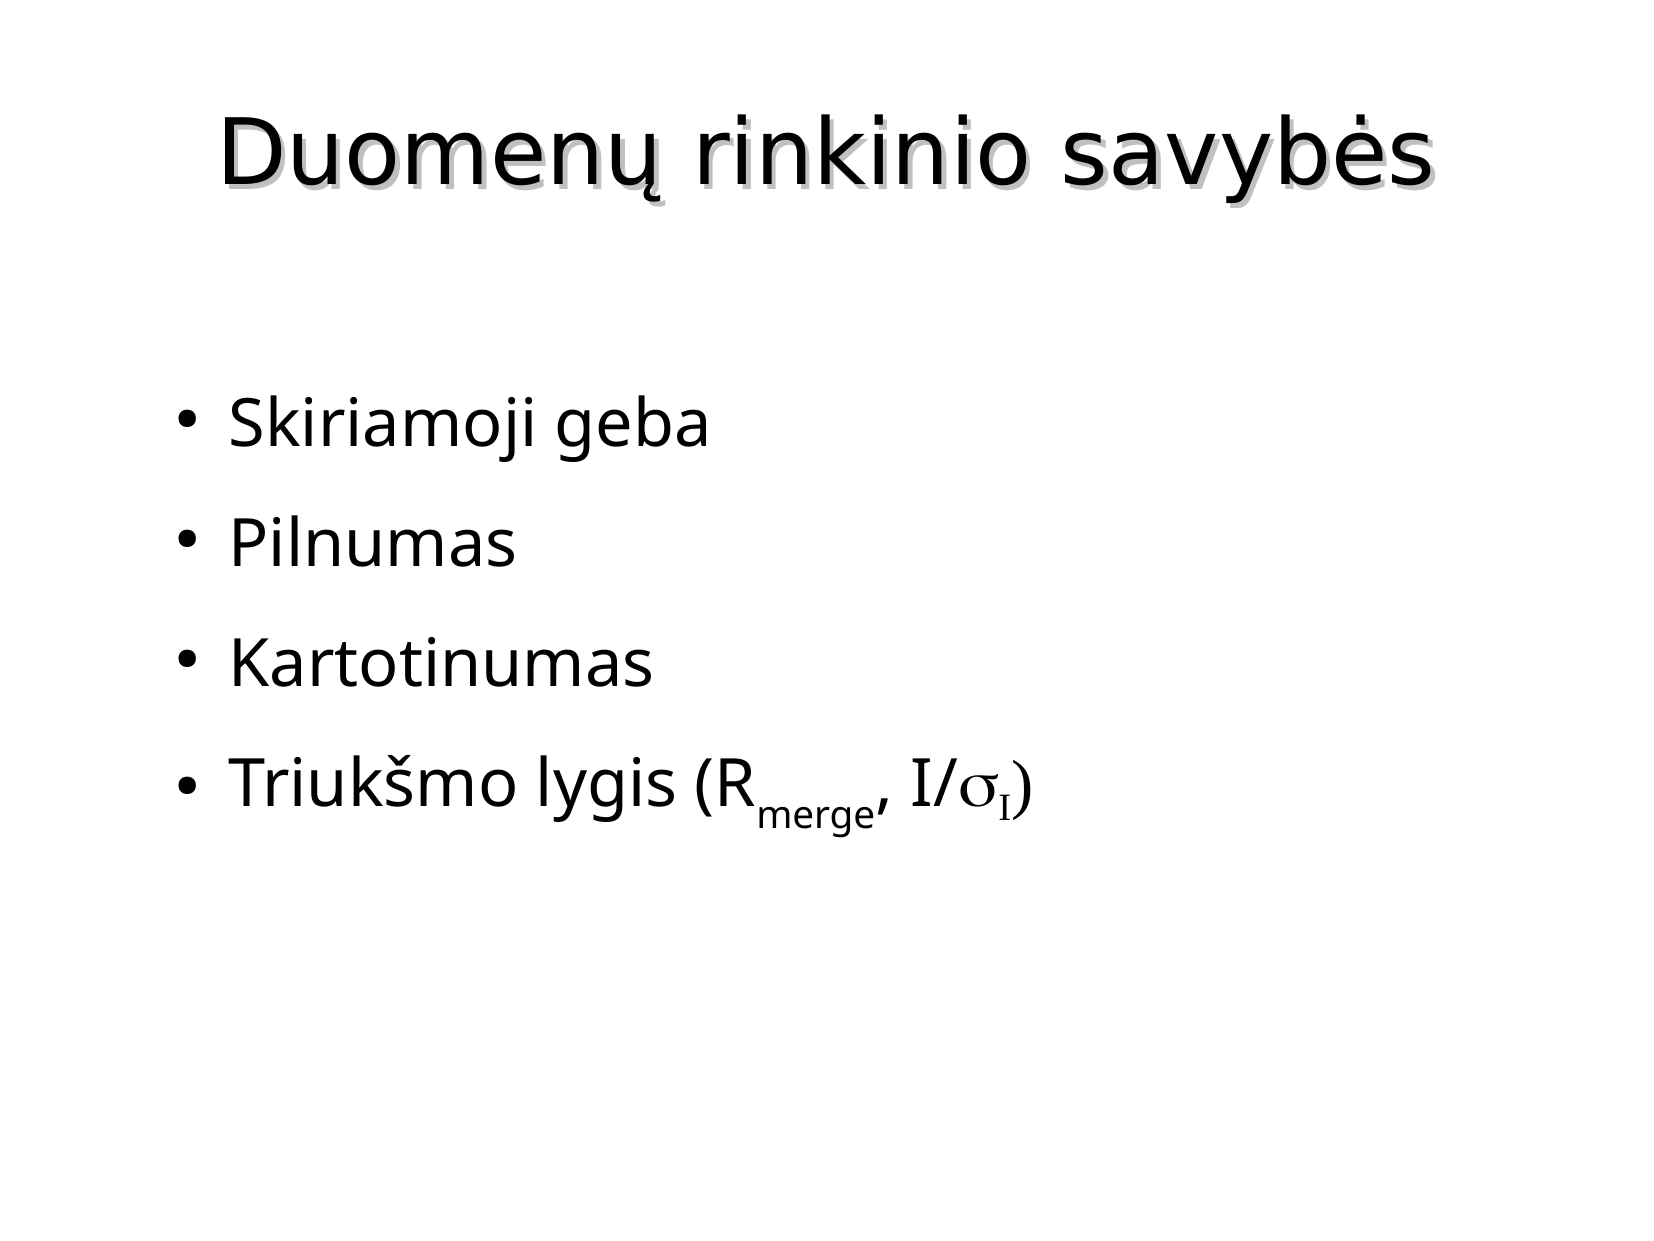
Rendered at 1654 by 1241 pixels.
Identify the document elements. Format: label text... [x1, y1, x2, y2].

list Skiriamoji geba Pilnumas Kartotinumas Triukšmo lygis (Rmerge, I/I) [157, 375, 1463, 835]
title Duomenų rinkinio savybės [82, 49, 1571, 257]
